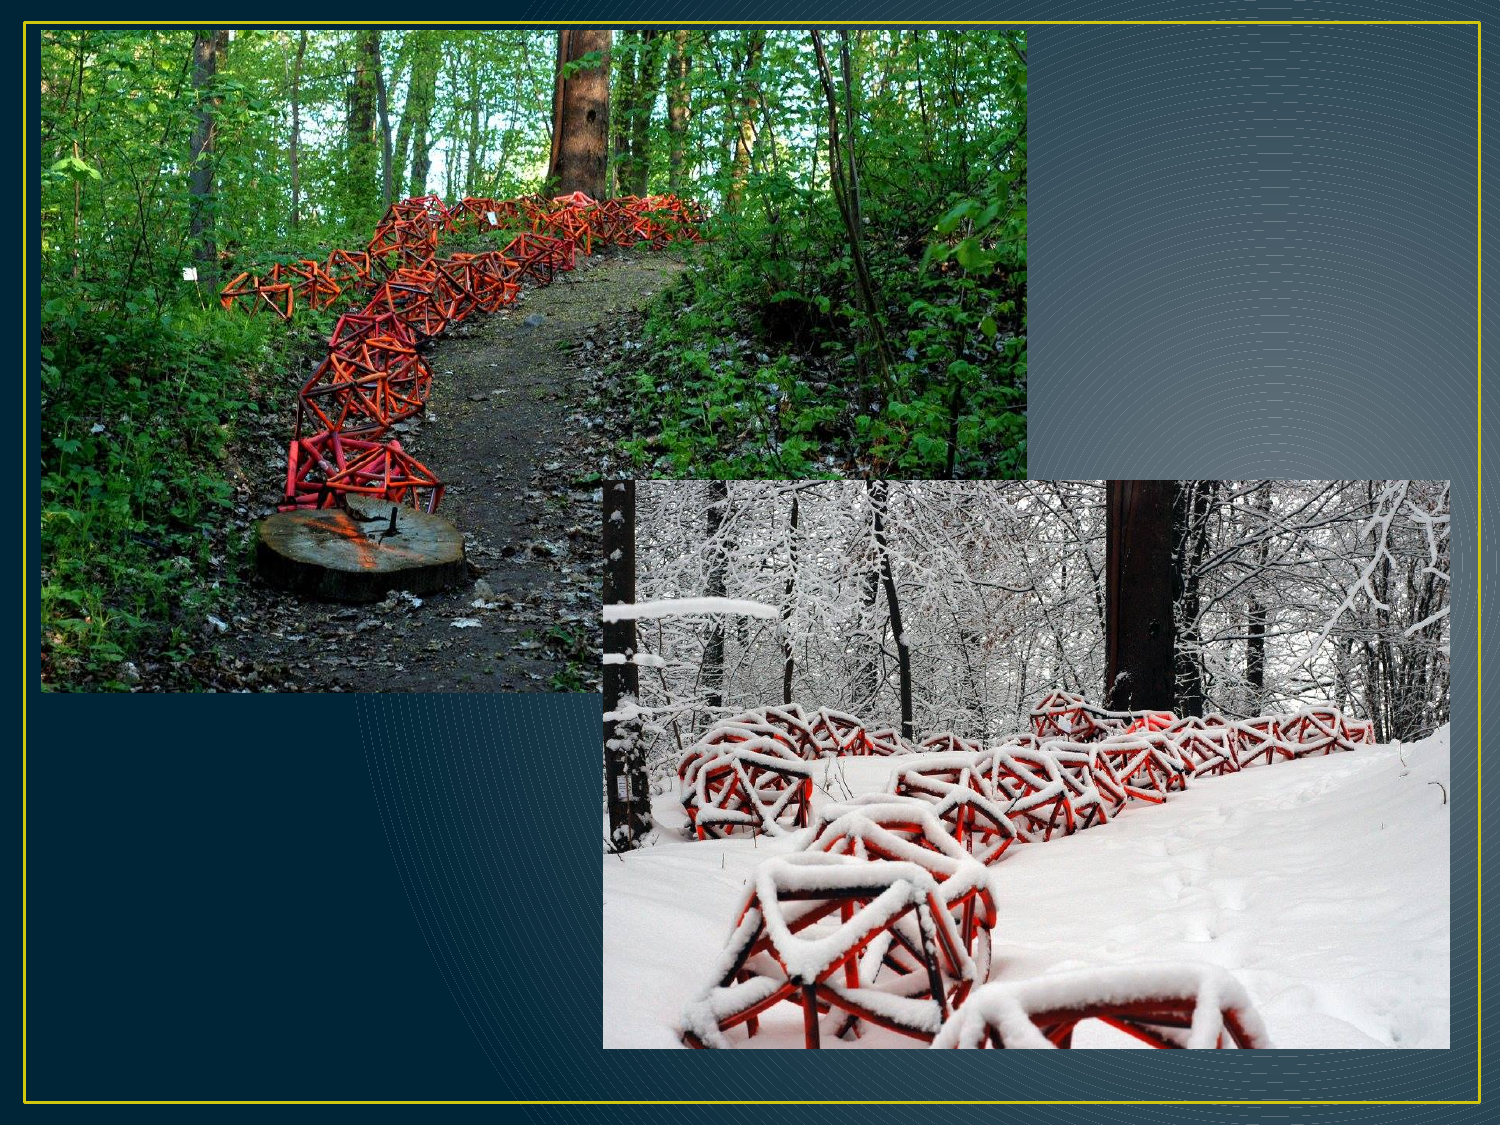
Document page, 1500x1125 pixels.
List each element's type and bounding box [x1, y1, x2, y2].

picture [42, 30, 1450, 1049]
